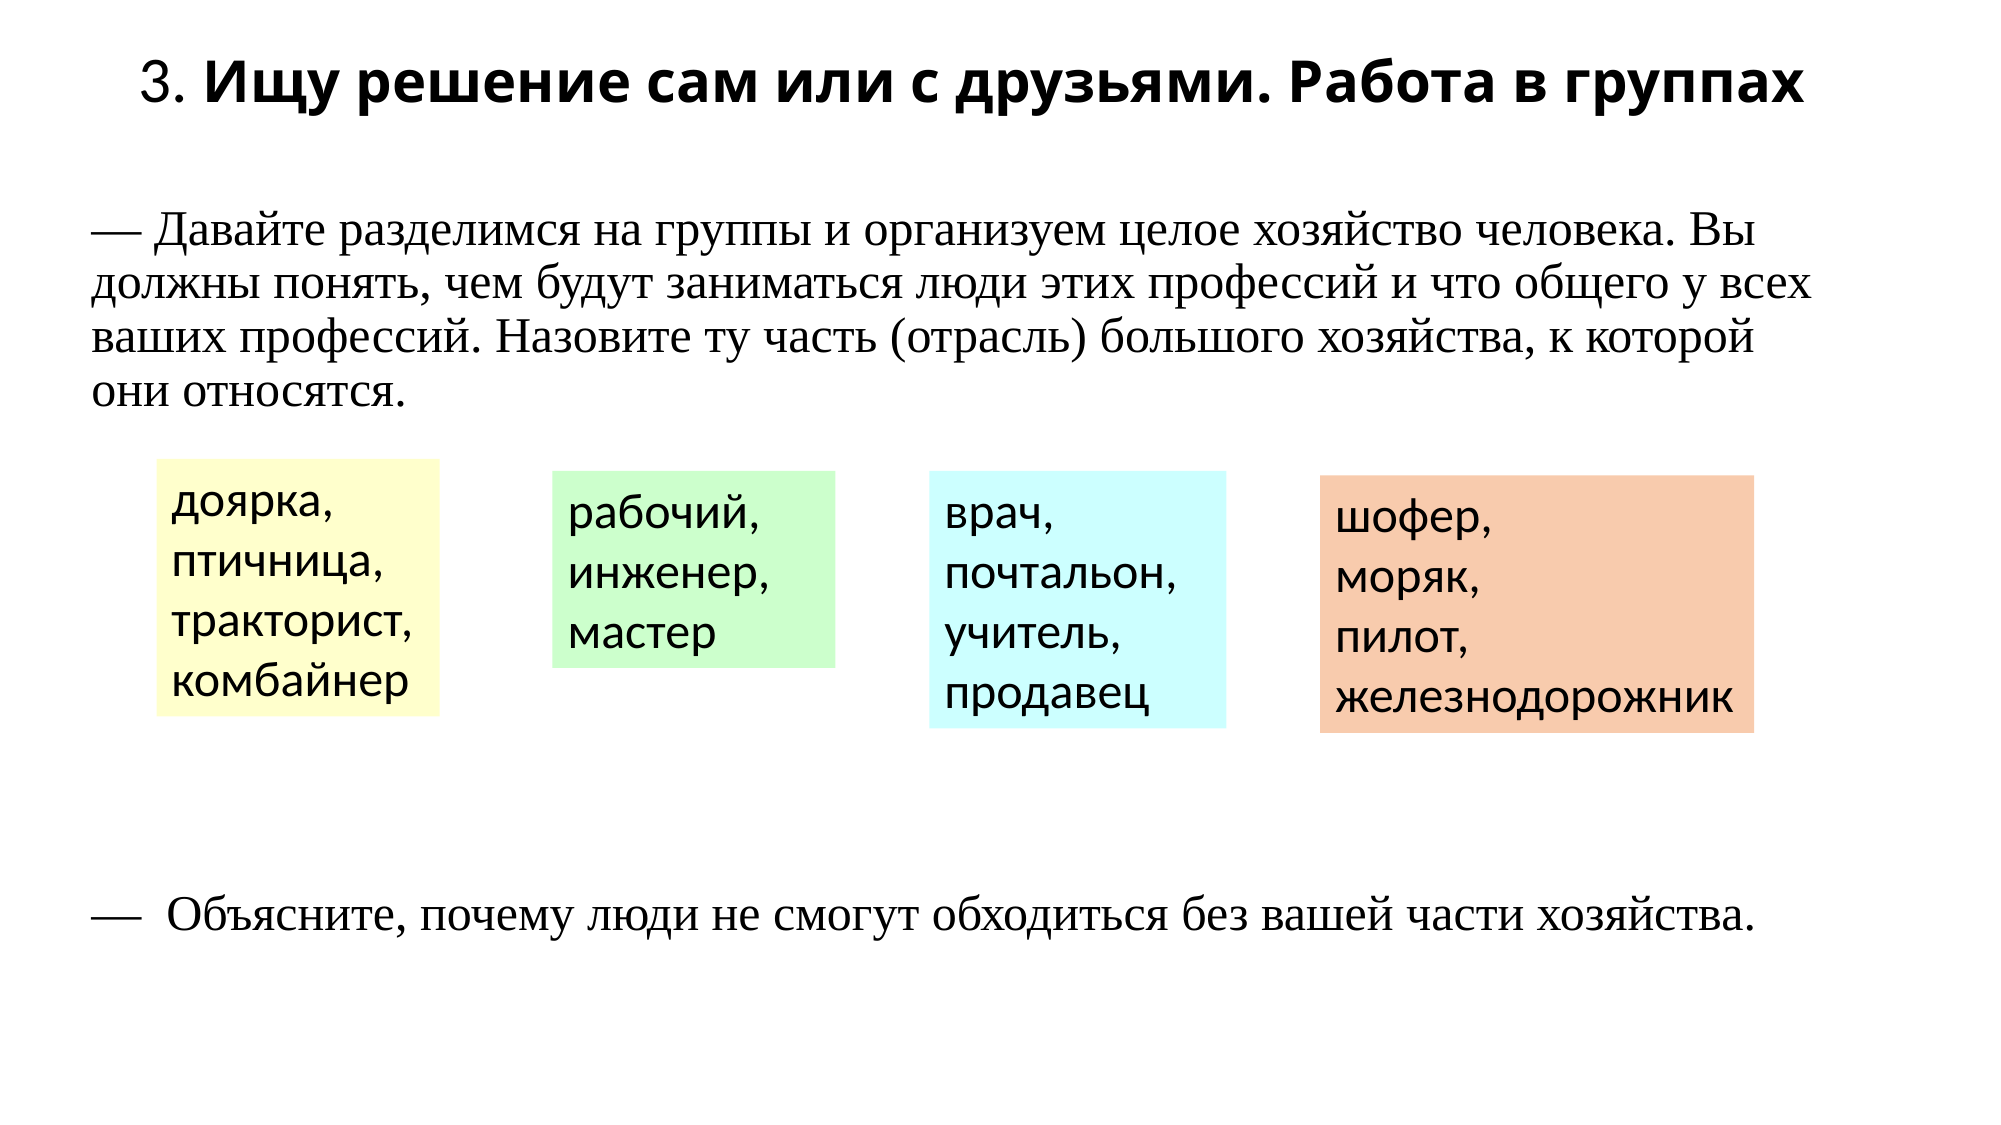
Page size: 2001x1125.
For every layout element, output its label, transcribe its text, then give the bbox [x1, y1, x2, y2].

text_box шофер, моряк, пилот, железнодорожник [1320, 475, 1755, 733]
list — Давайте разделимся на группы и организуем целое хозяйство человека. Вы должны понять, чем будут заниматься люди этих профессий и что общего у всех ваших профессий. Назовите ту часть (отрасль) большого хозяйства, к которой они относятся. — Объясните, почему люди не смогут обходиться без вашей части хозяйства. [76, 194, 1849, 1044]
text_box доярка, птичница, тракторист, комбайнер [156, 458, 440, 717]
text_box рабочий, инженер, мастер [552, 470, 836, 668]
text_box врач, почтальон, учитель, продавец [929, 470, 1227, 729]
title 3. Ищу решение сам или с друзьями. Работа в группах [123, 38, 1849, 125]
